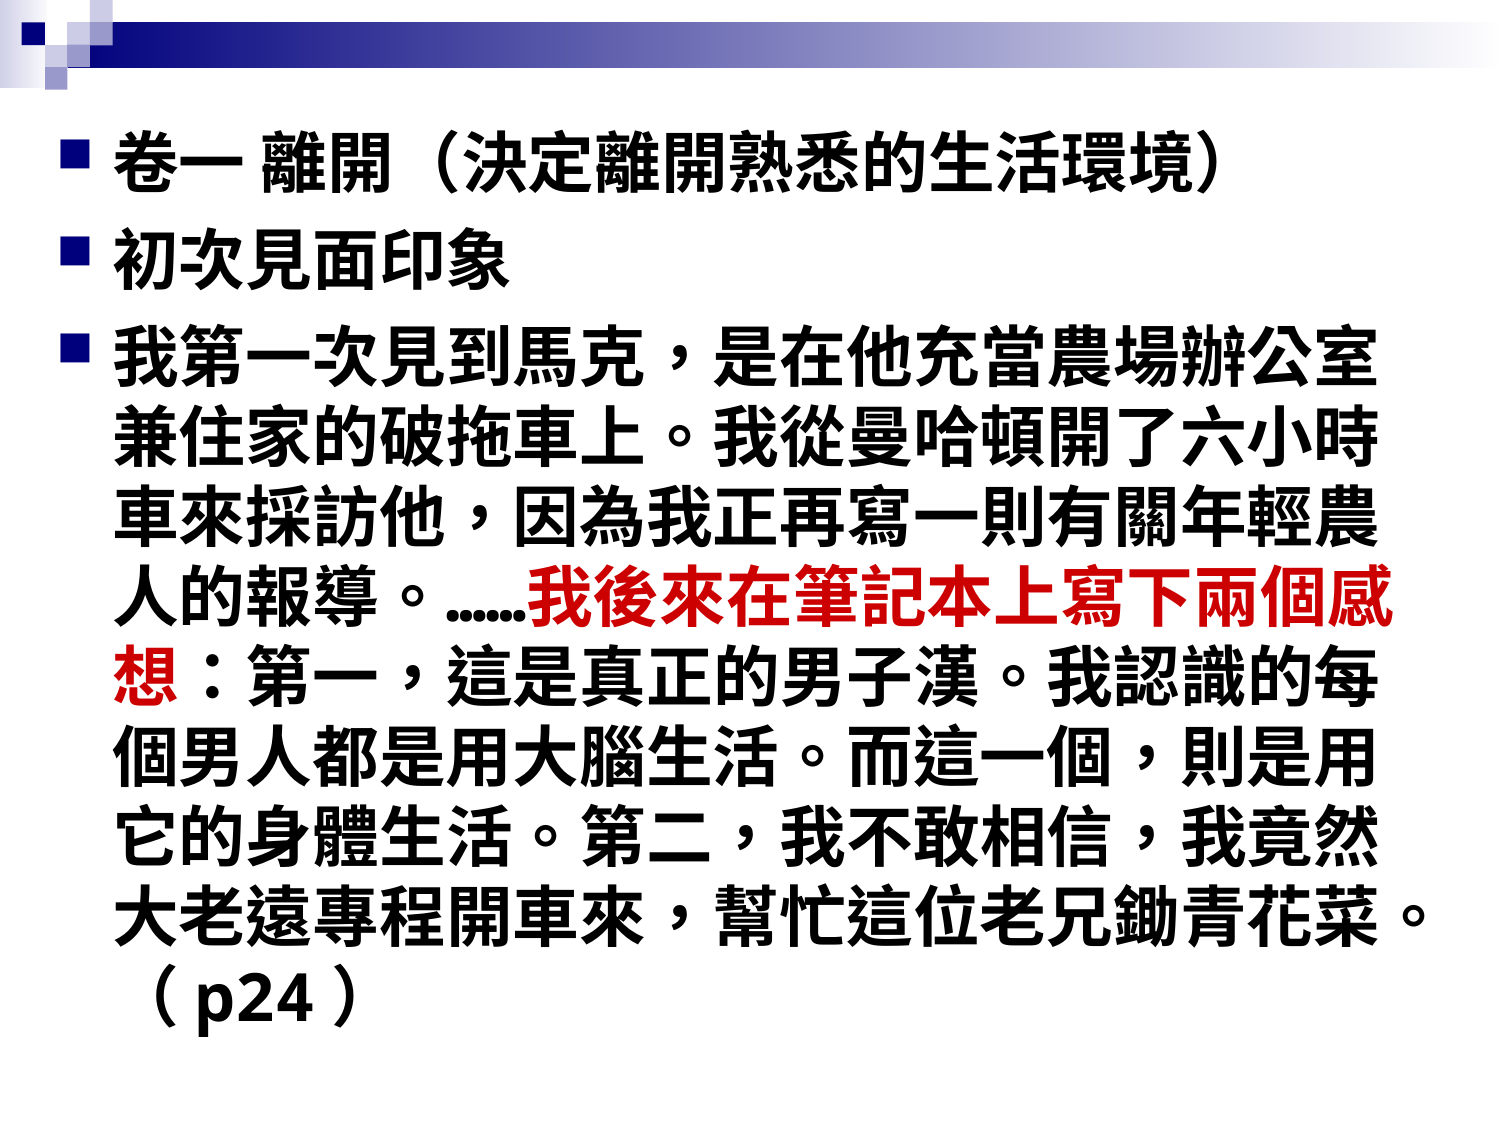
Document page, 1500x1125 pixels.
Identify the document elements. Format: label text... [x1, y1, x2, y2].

list 卷一 離開（決定離開熟悉的生活環境） 初次見面印象 我第一次見到馬克，是在他充當農場辦公室兼住家的破拖車上。我從曼哈頓開了六小時車來採訪他，因為我正再寫一則有關年輕農人的報導。……我後來在筆記本上寫下兩個感想：第一，這是真正的男子漢。我認識的每個男人都是用大腦生活。而這一個，則是用它的身體生活。第二，我不敢相信，我竟然大老遠專程開車來，幫忙這位老兄鋤青花菜。（p24） [41, 113, 1459, 1125]
